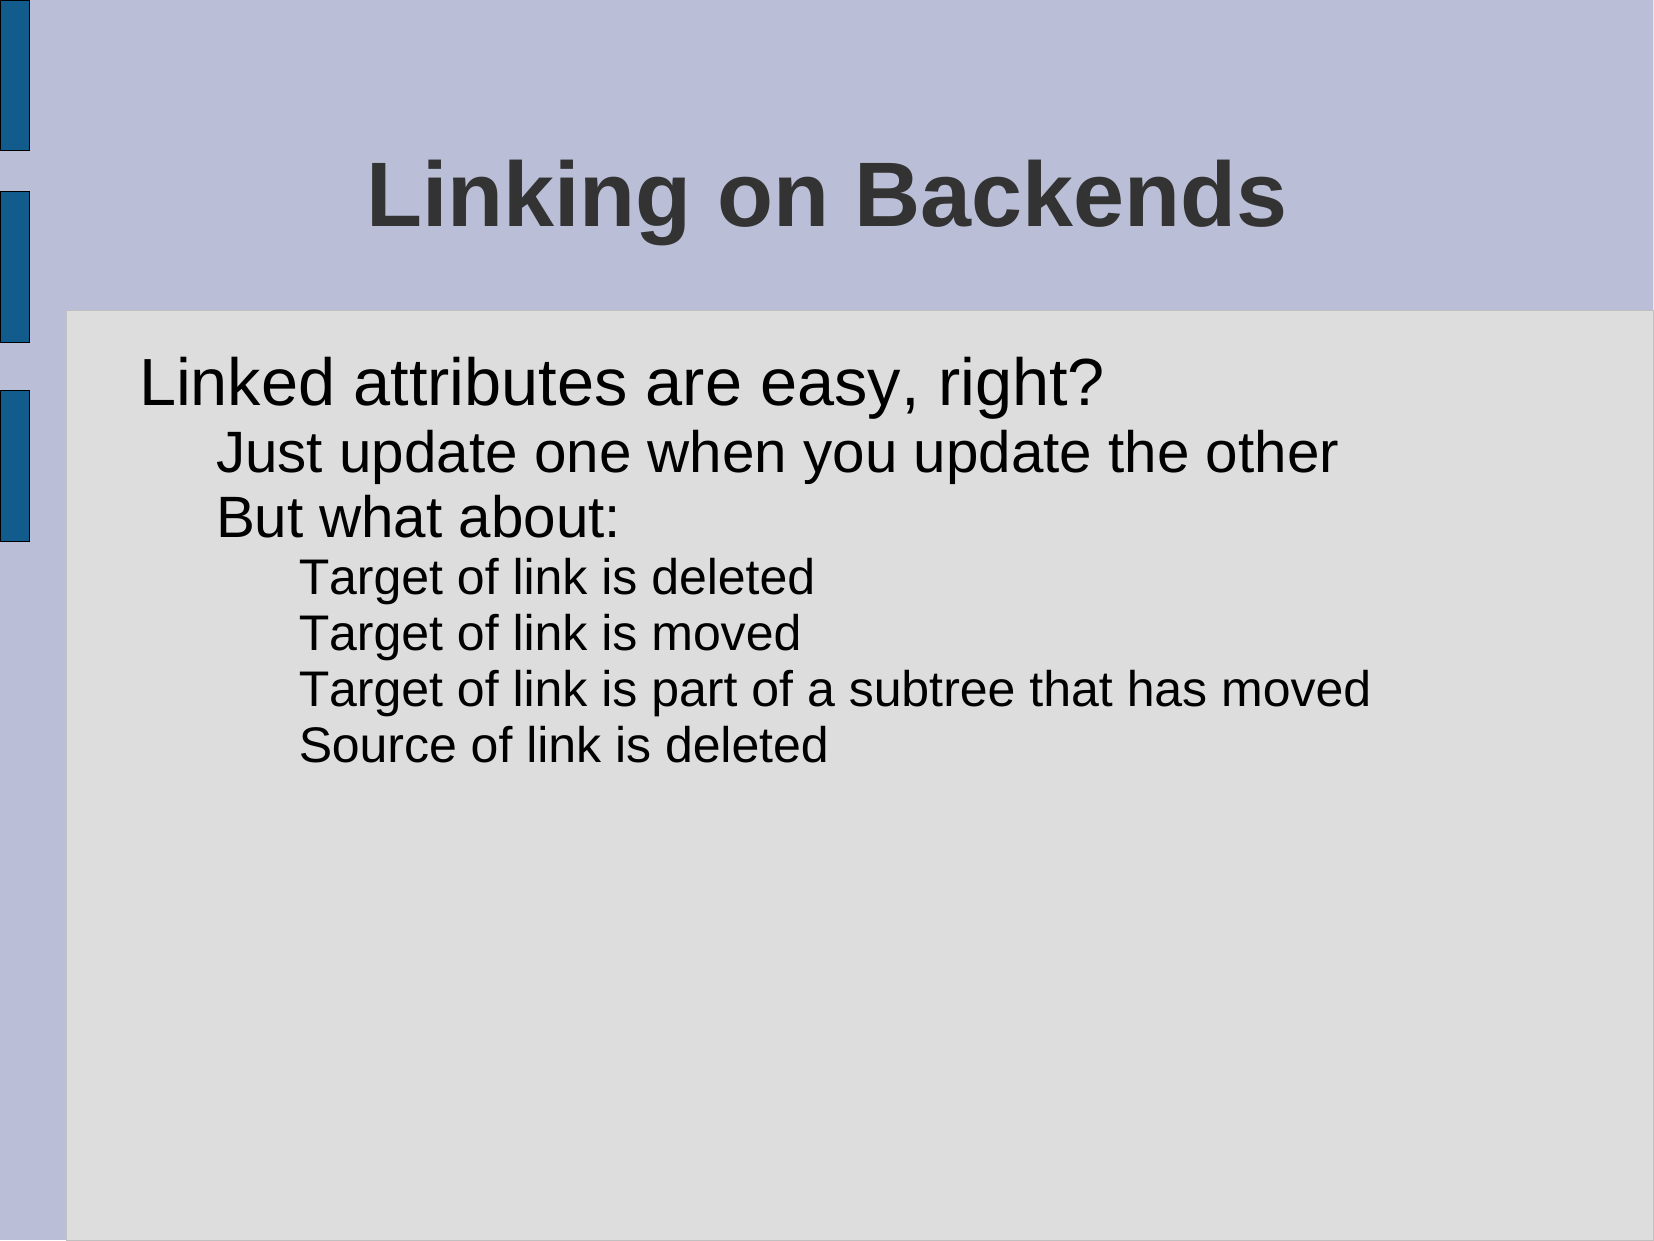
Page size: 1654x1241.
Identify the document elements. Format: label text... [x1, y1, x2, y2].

list Linked attributes are easy, right? Just update one when you update the other But what about: Target of link is deleted Target of link is moved Target of link is part of a subtree that has moved Source of link is deleted [121, 344, 1534, 1112]
title Linking on Backends [121, 91, 1534, 299]
